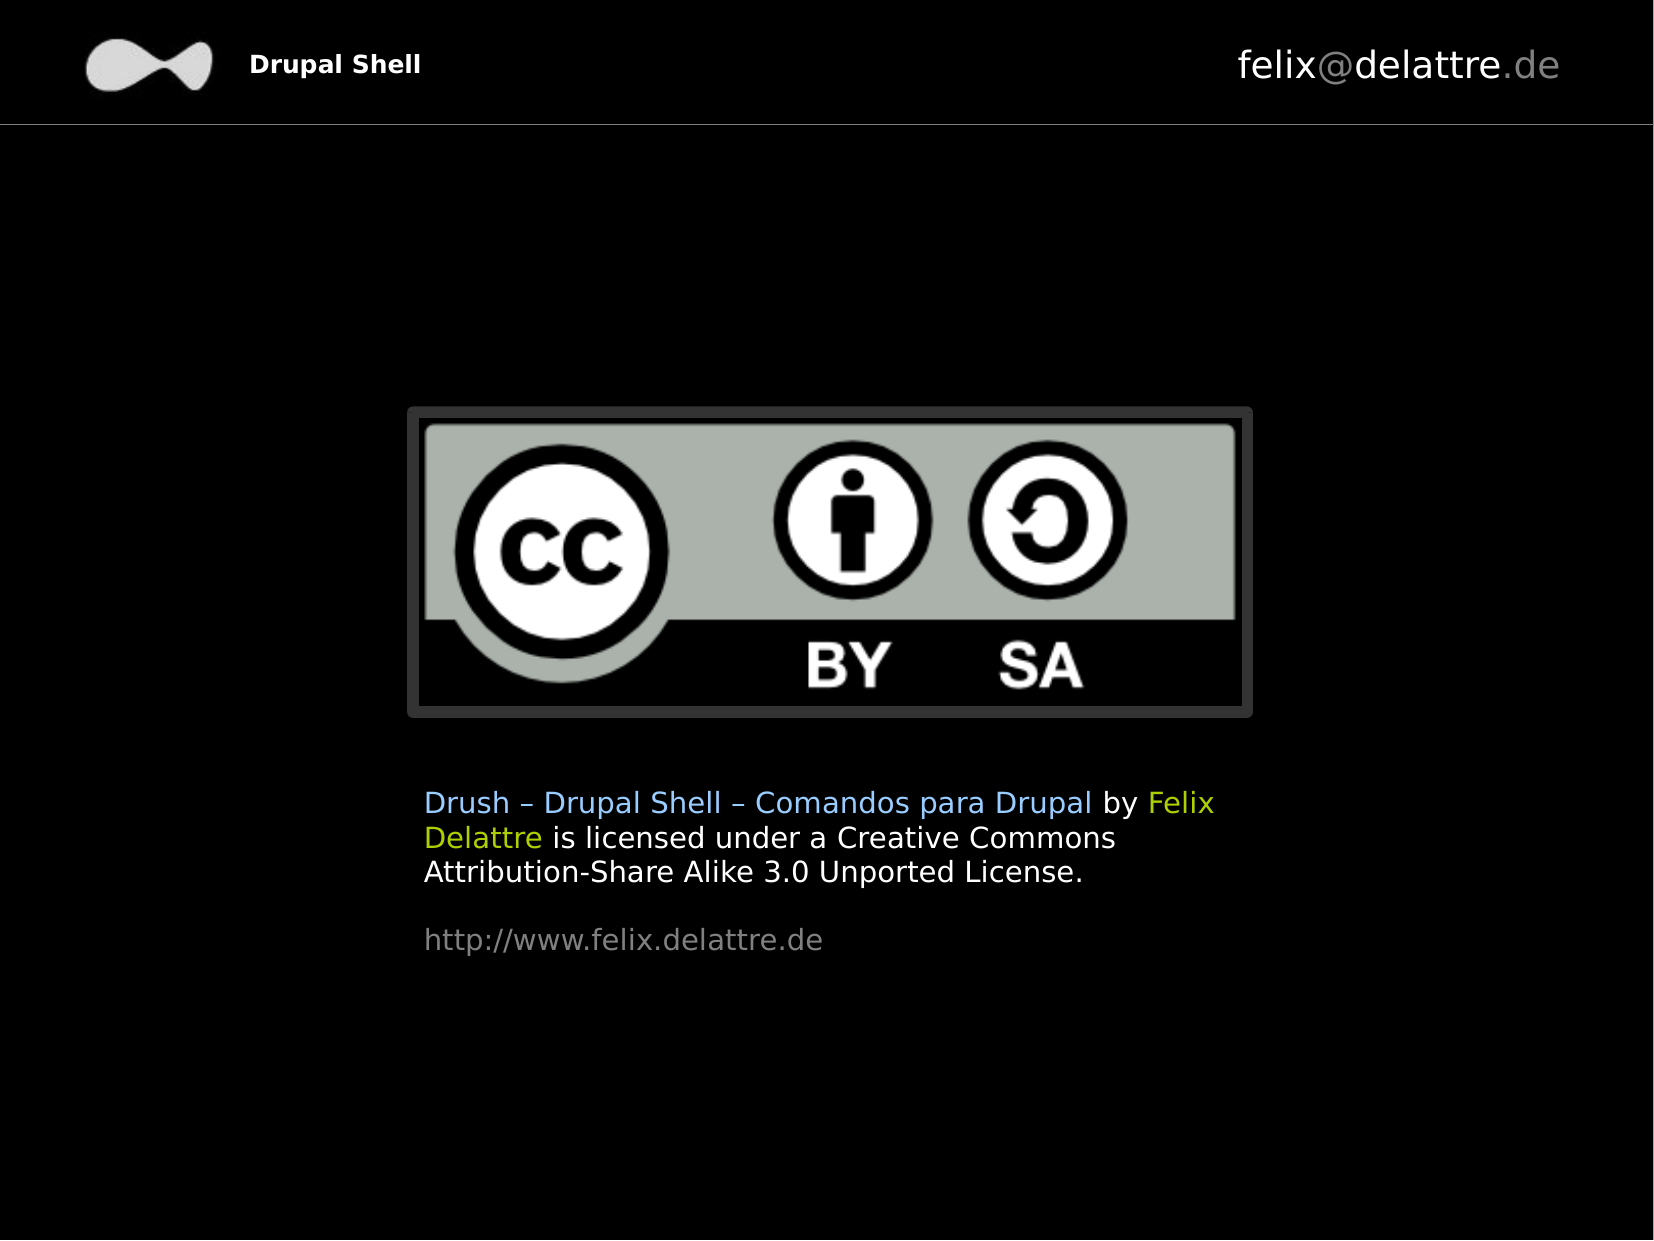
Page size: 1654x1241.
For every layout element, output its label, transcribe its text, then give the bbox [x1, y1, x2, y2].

picture [407, 406, 1253, 718]
text_box Drush – Drupal Shell – Comandos para Drupal by Felix Delattre is licensed under a Creative Commons Attribution-Share Alike 3.0 Unported License. http://www.felix.delattre.de [409, 779, 1276, 966]
picture [62, 31, 229, 104]
